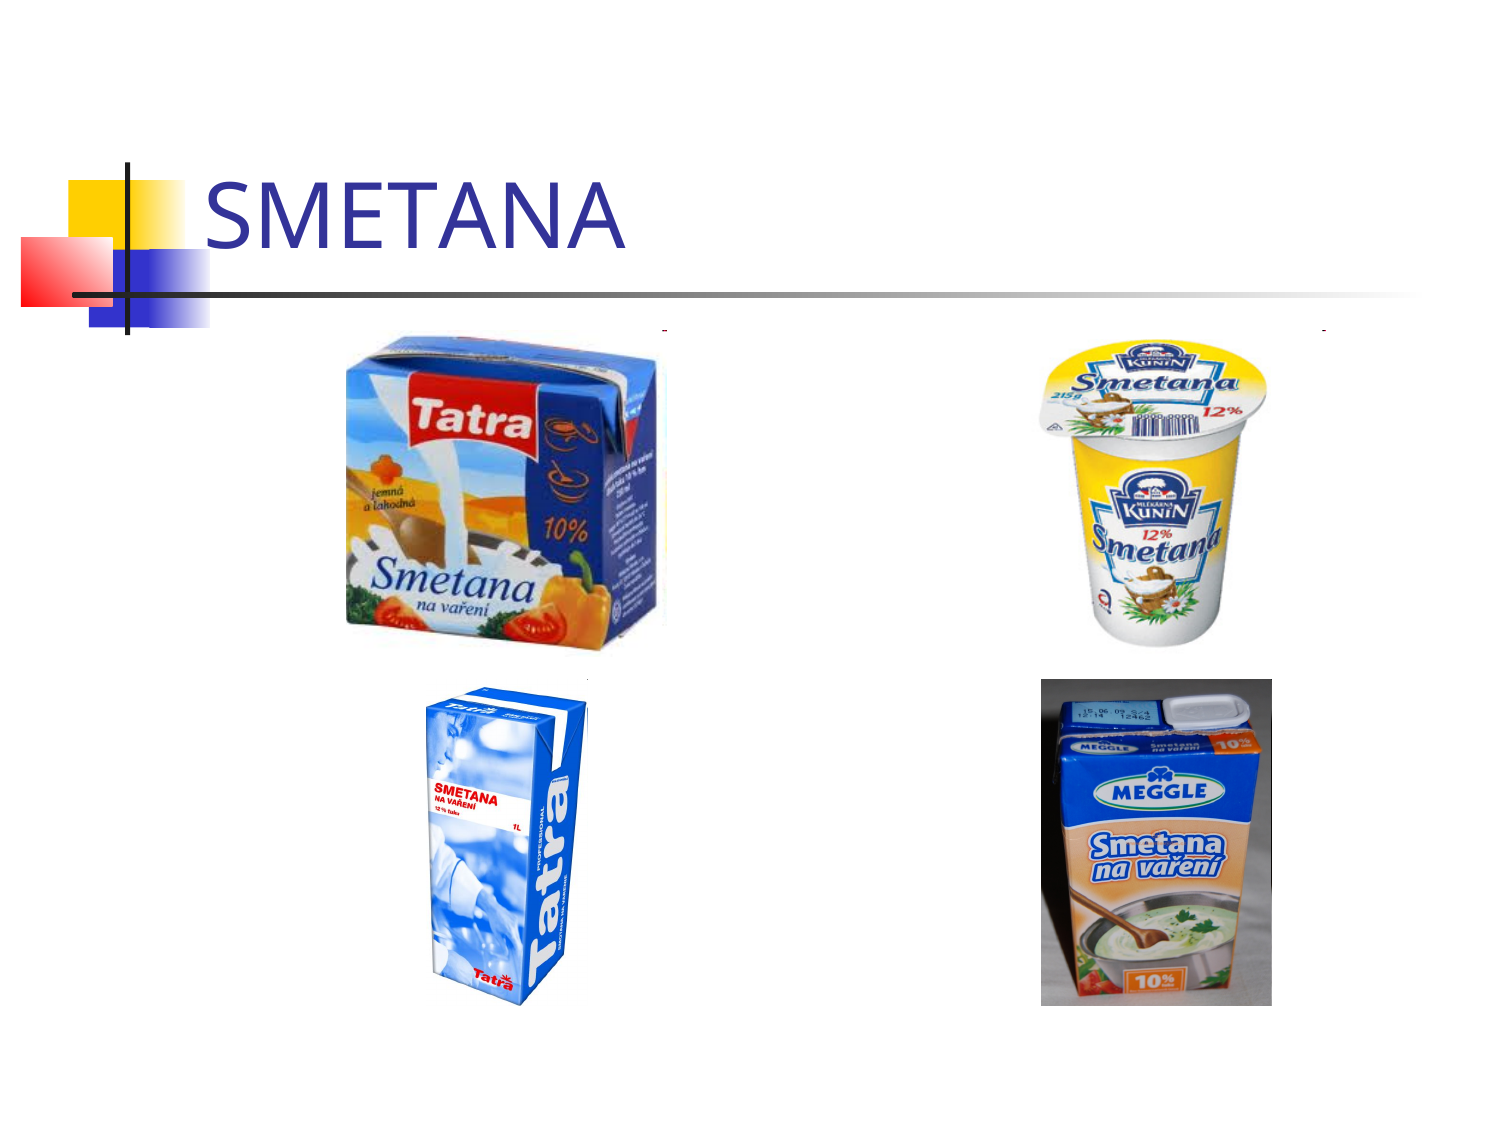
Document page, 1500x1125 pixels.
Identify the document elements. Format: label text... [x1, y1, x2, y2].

picture [426, 679, 588, 1007]
picture [346, 330, 667, 658]
picture [986, 330, 1326, 658]
title SMETANA [188, 35, 1468, 276]
picture [1041, 679, 1272, 1007]
